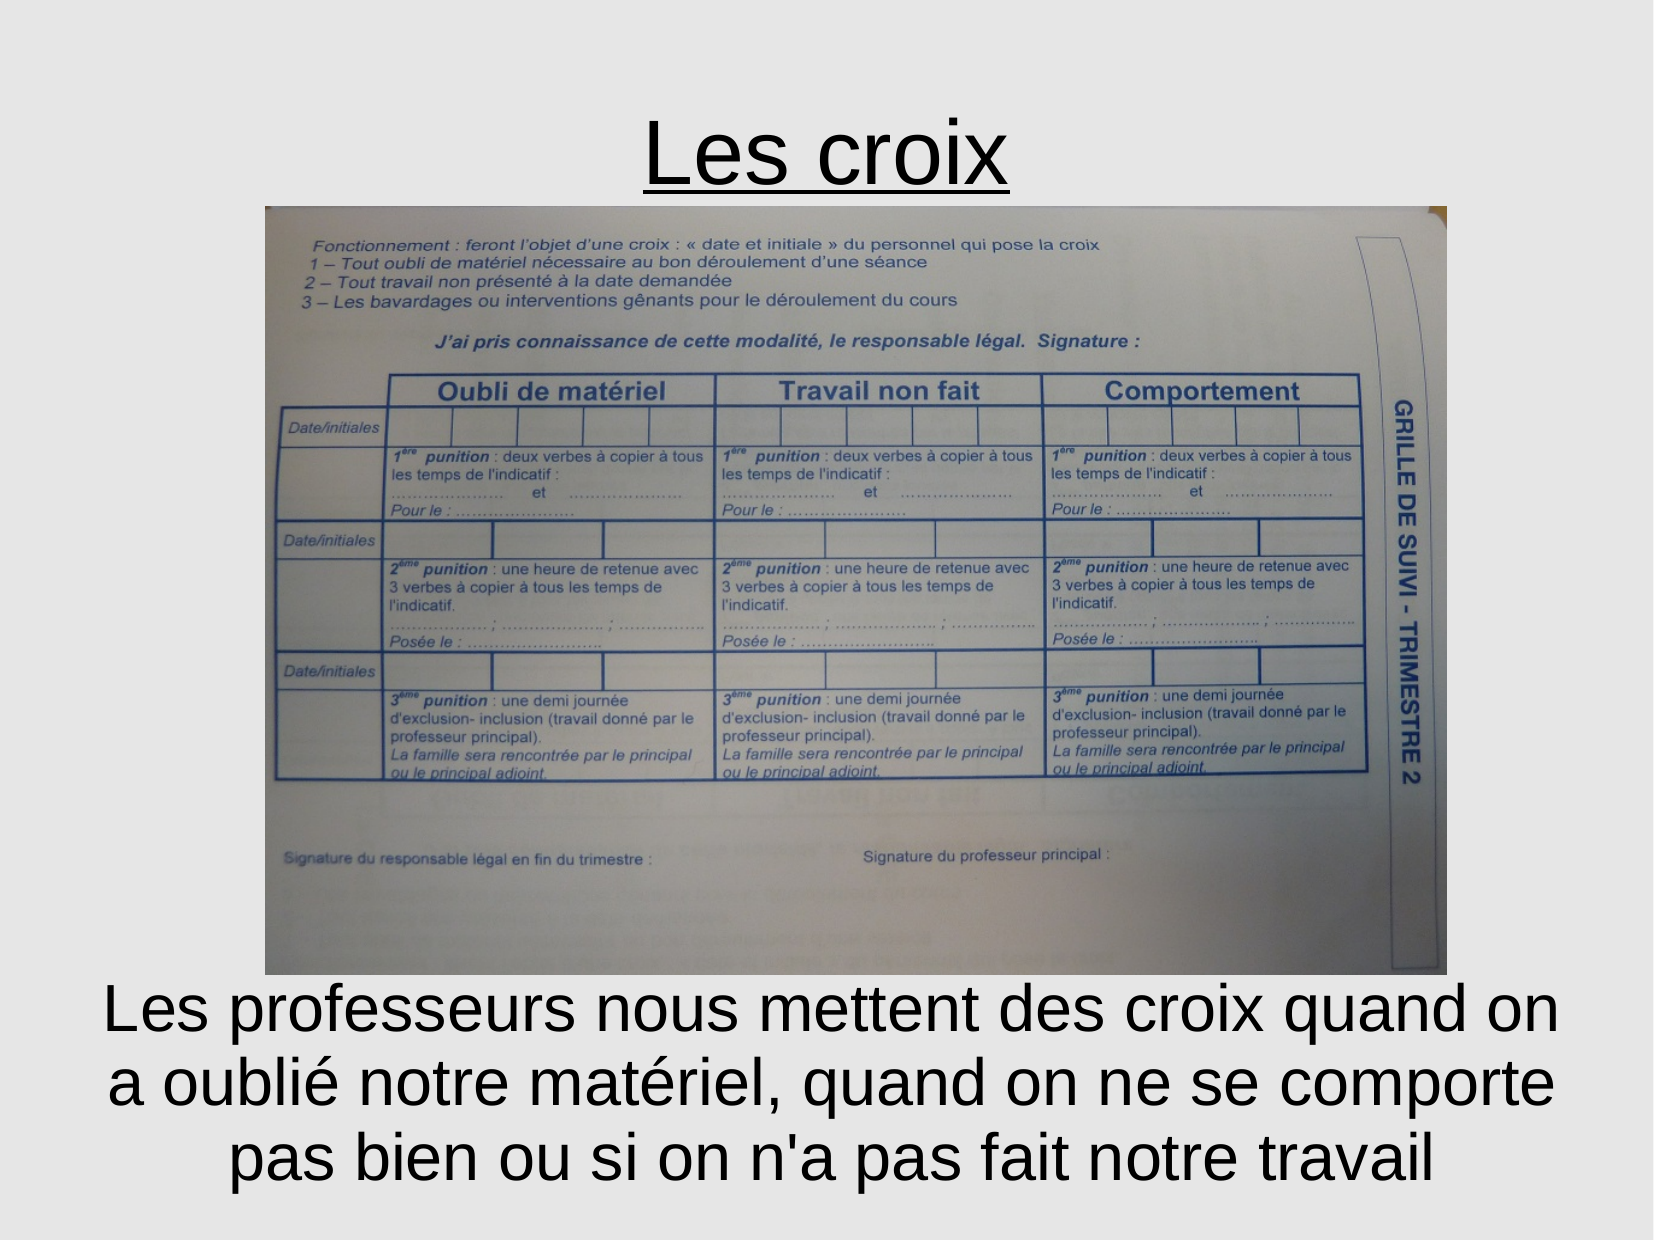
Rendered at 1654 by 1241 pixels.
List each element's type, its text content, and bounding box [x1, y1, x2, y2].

picture [265, 206, 1447, 975]
title Les croix [82, 56, 1571, 250]
subtitle Les professeurs nous mettent des croix quand on a oublié notre matériel, quand on ne se comporte pas bien ou si on n'a pas fait notre travail [88, 970, 1577, 1241]
